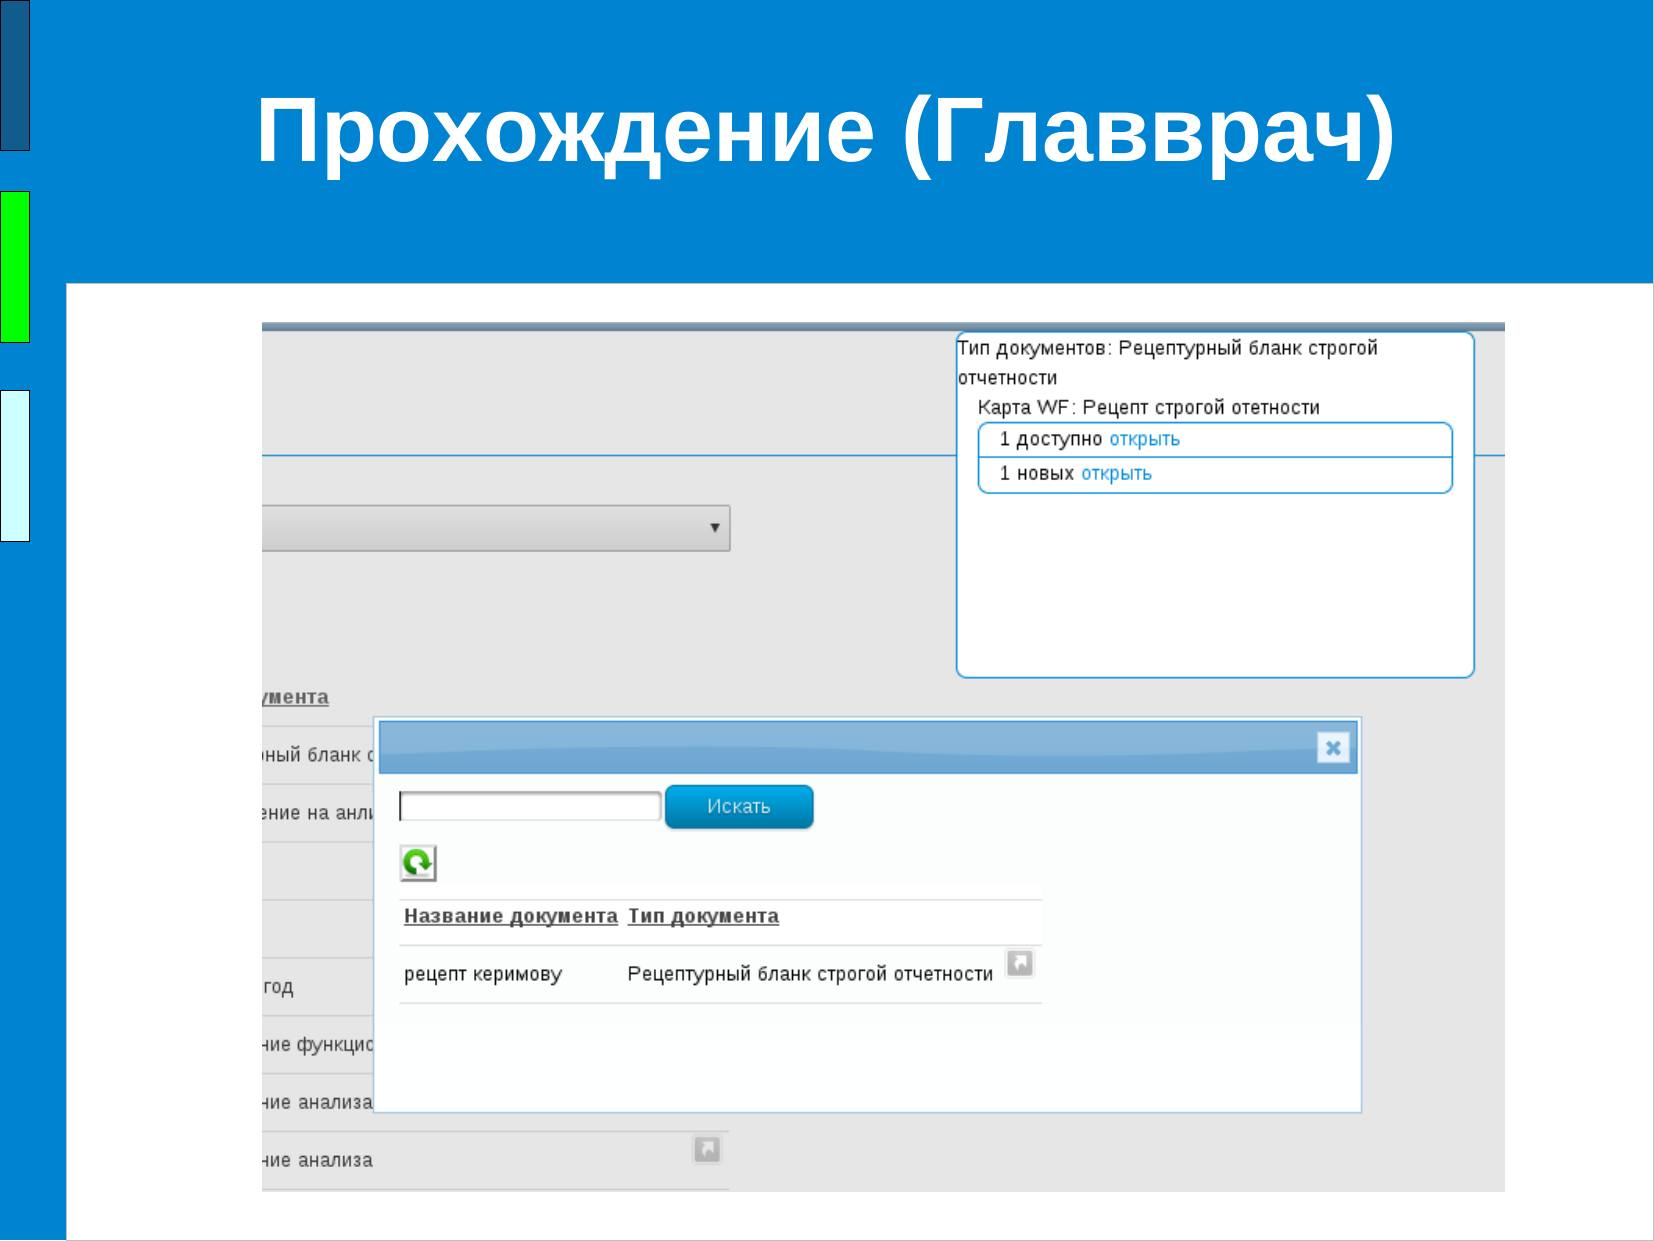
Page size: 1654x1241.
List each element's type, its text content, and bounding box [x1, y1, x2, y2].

title Прохождение (Главврач) [82, 33, 1571, 226]
picture [262, 322, 1505, 1192]
